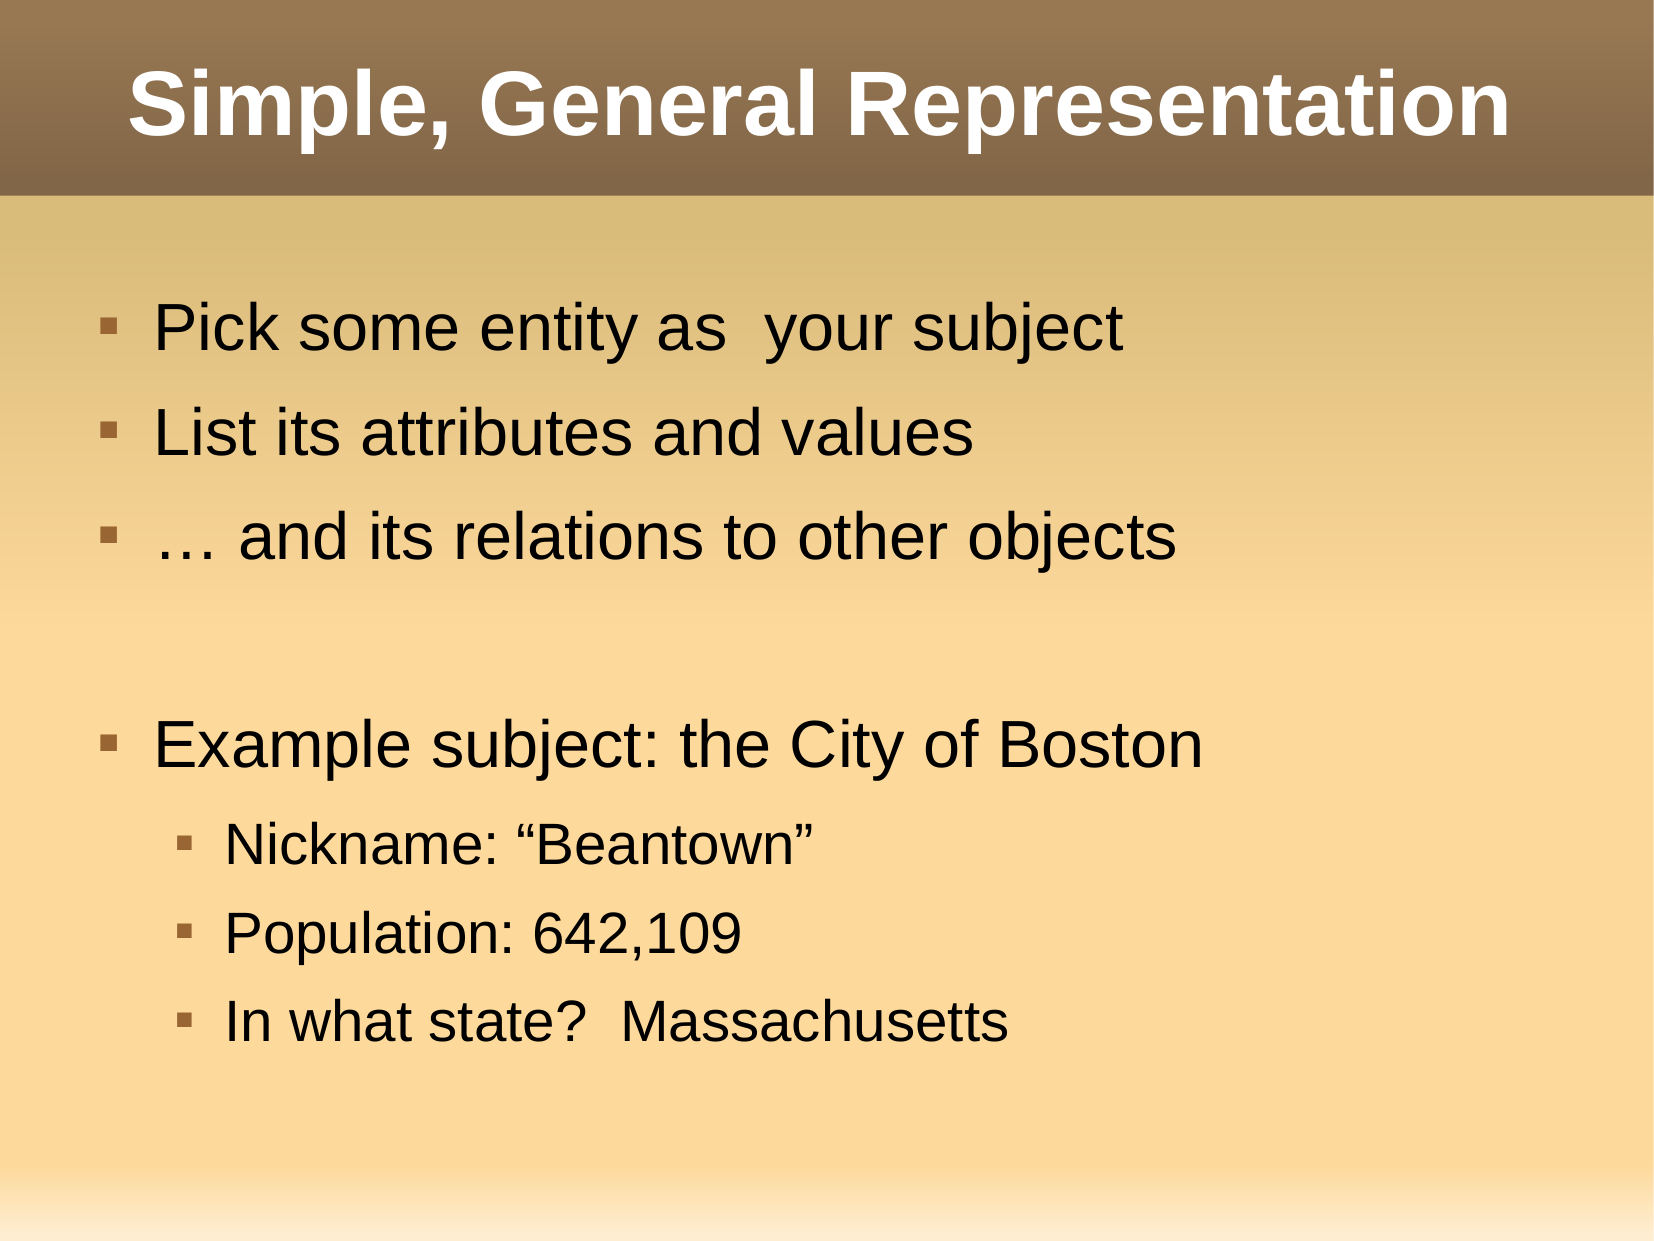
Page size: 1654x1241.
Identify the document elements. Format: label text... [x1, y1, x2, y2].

picture [0, 0, 1654, 1241]
list Pick some entity as your subject List its attributes and values … and its relations to other objects Example subject: the City of Boston Nickname: “Beantown” Population: 642,109 In what state? Massachusetts [82, 290, 1571, 1109]
title Simple, General Representation [76, 0, 1565, 208]
